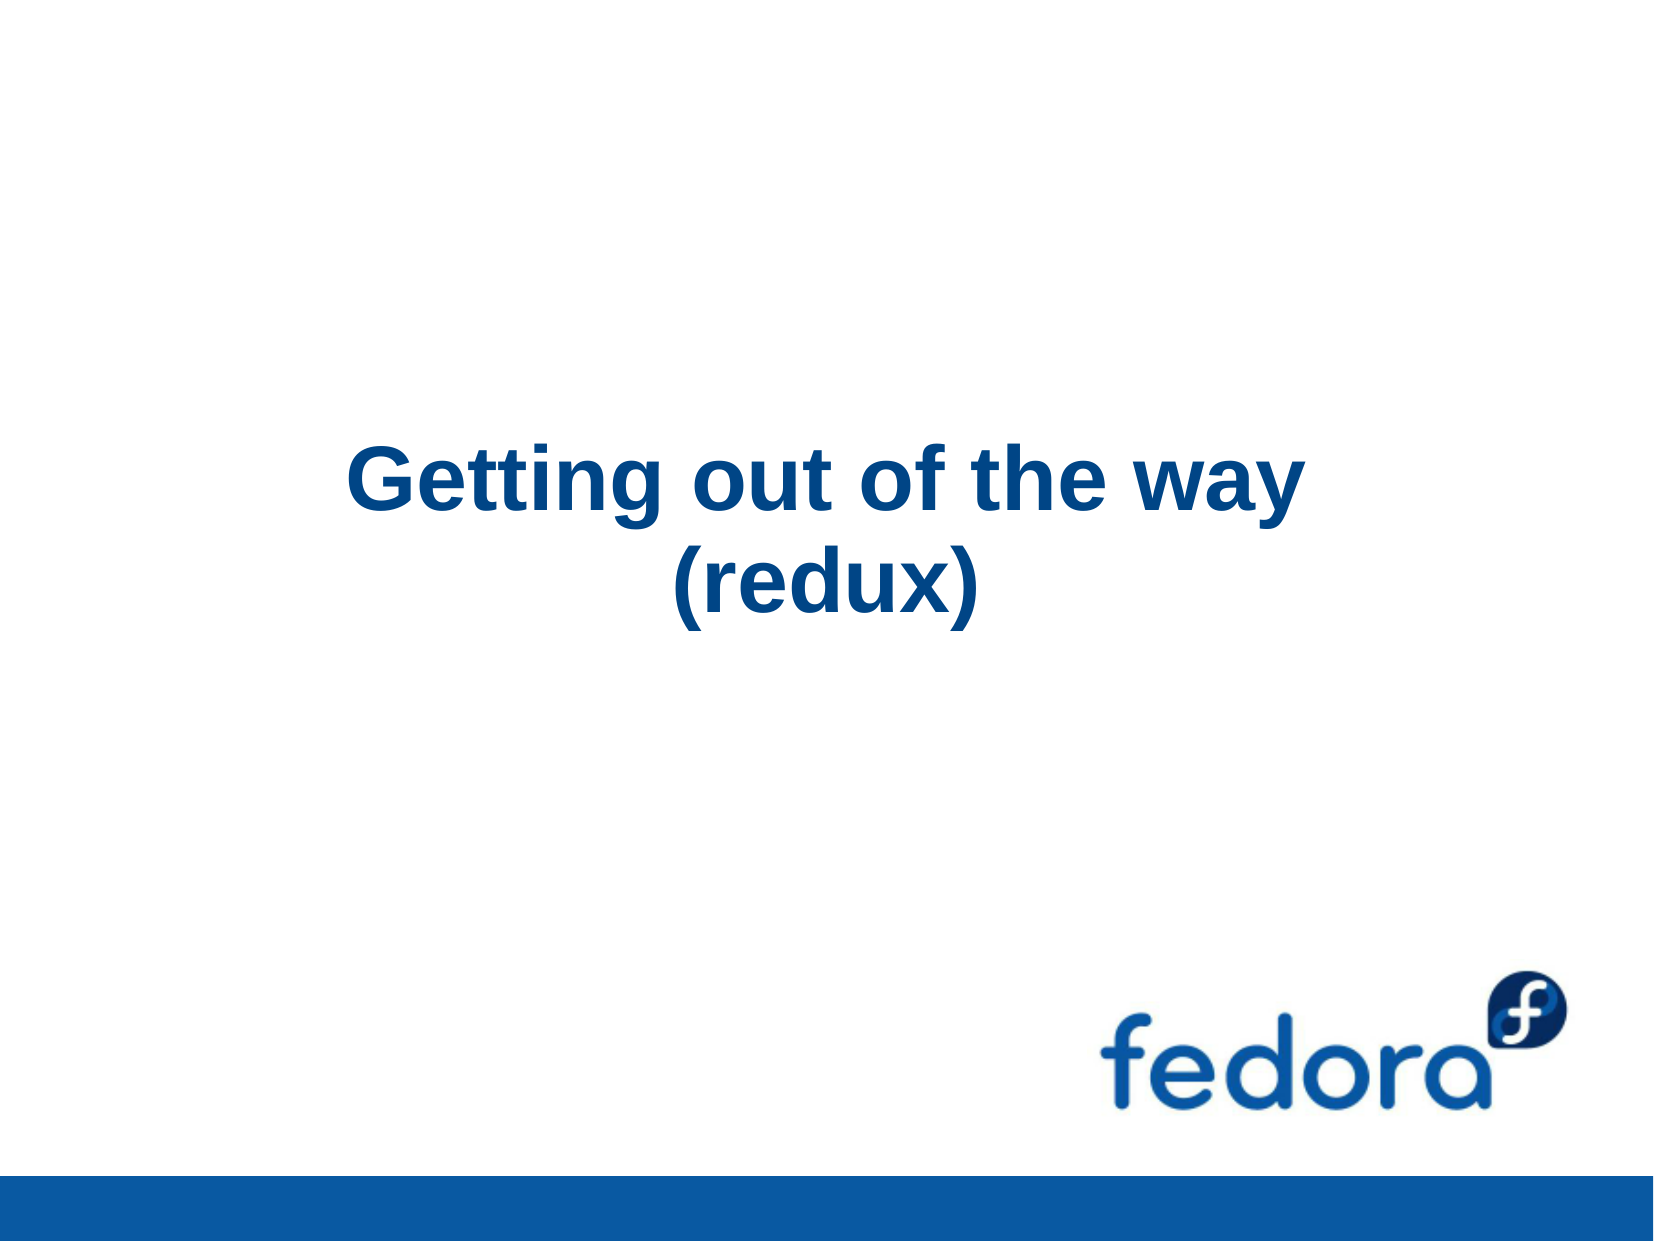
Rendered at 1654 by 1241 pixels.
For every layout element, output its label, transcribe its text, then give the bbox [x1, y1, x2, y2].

subtitle Getting out of the way (redux) [82, 56, 1571, 1102]
picture [1087, 959, 1576, 1125]
picture [0, 1176, 1654, 1241]
